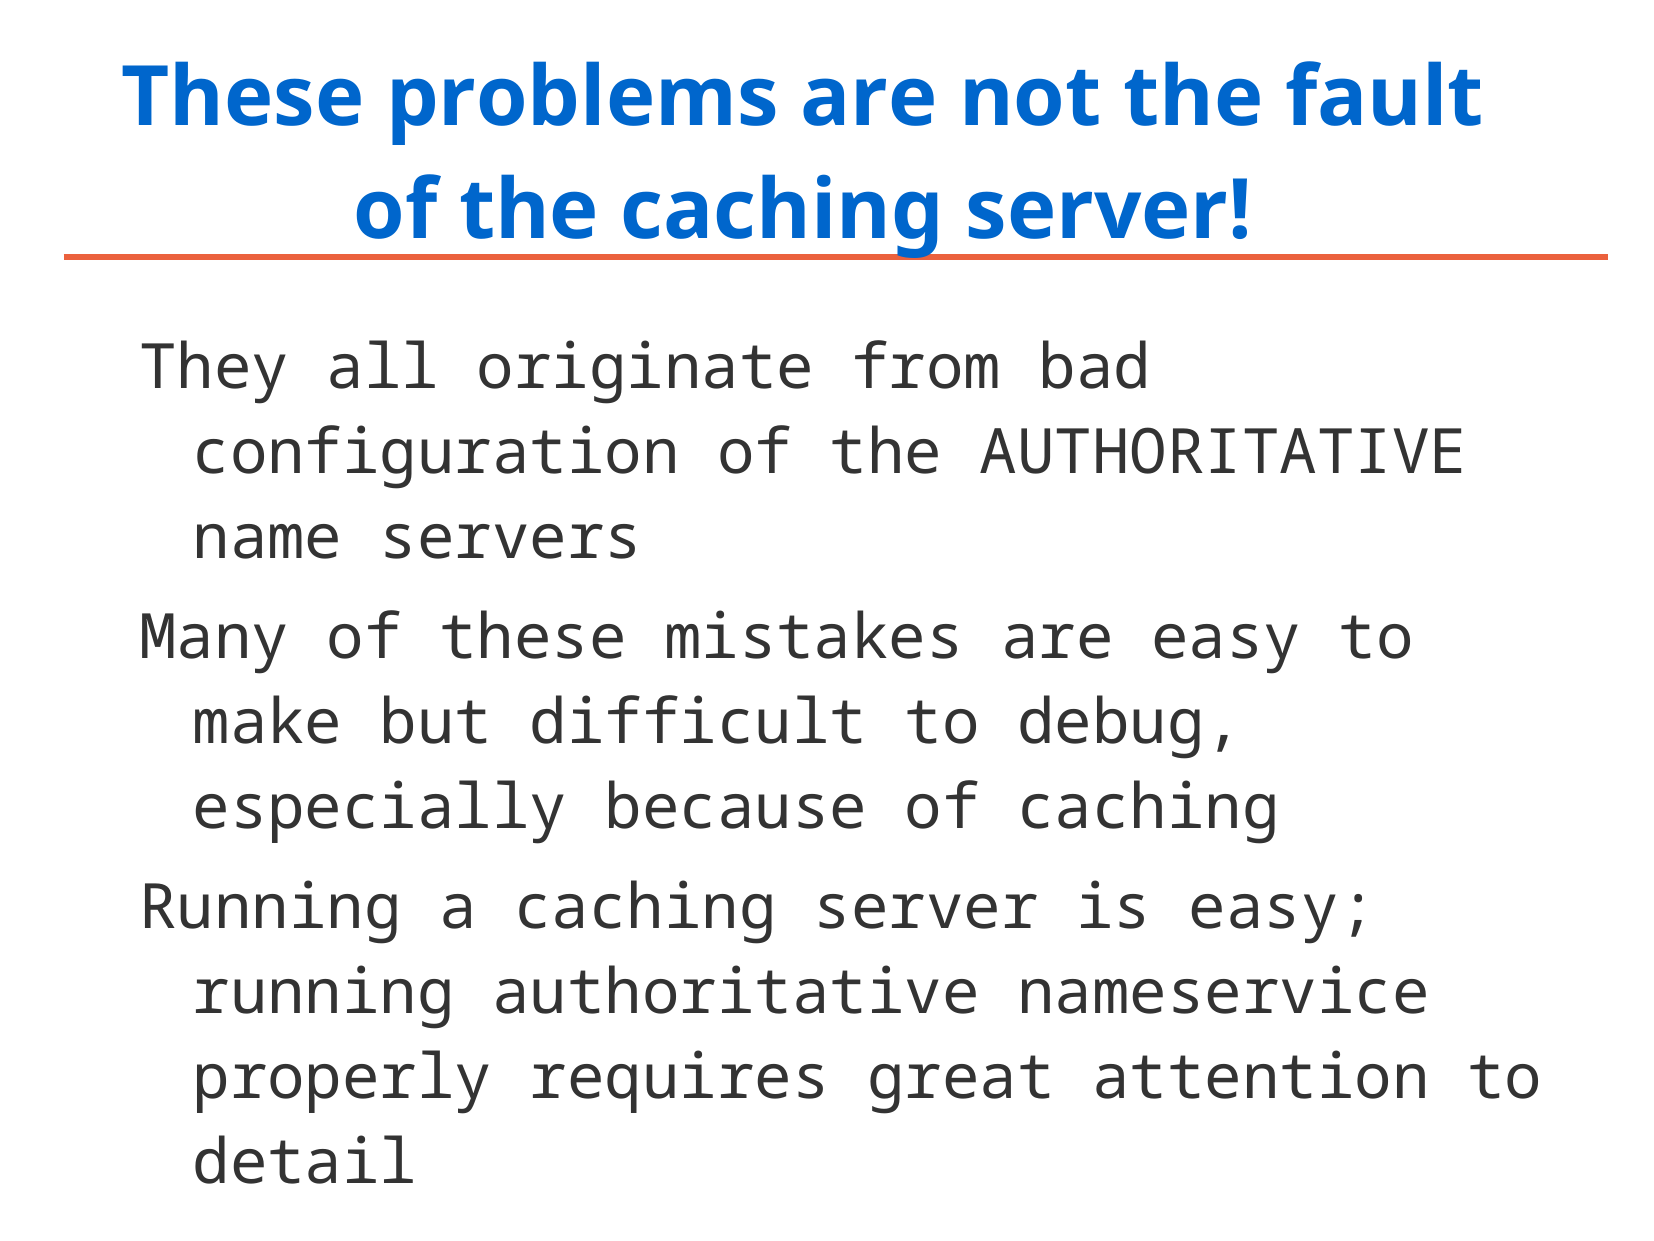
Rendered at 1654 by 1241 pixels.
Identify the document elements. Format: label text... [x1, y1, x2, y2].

title These problems are not the fault of the caching server! [121, 46, 1534, 254]
list They all originate from bad configuration of the AUTHORITATIVE name servers Many of these mistakes are easy to make but difficult to debug, especially because of caching Running a caching server is easy; running authoritative nameservice properly requires great attention to detail [121, 322, 1561, 1133]
